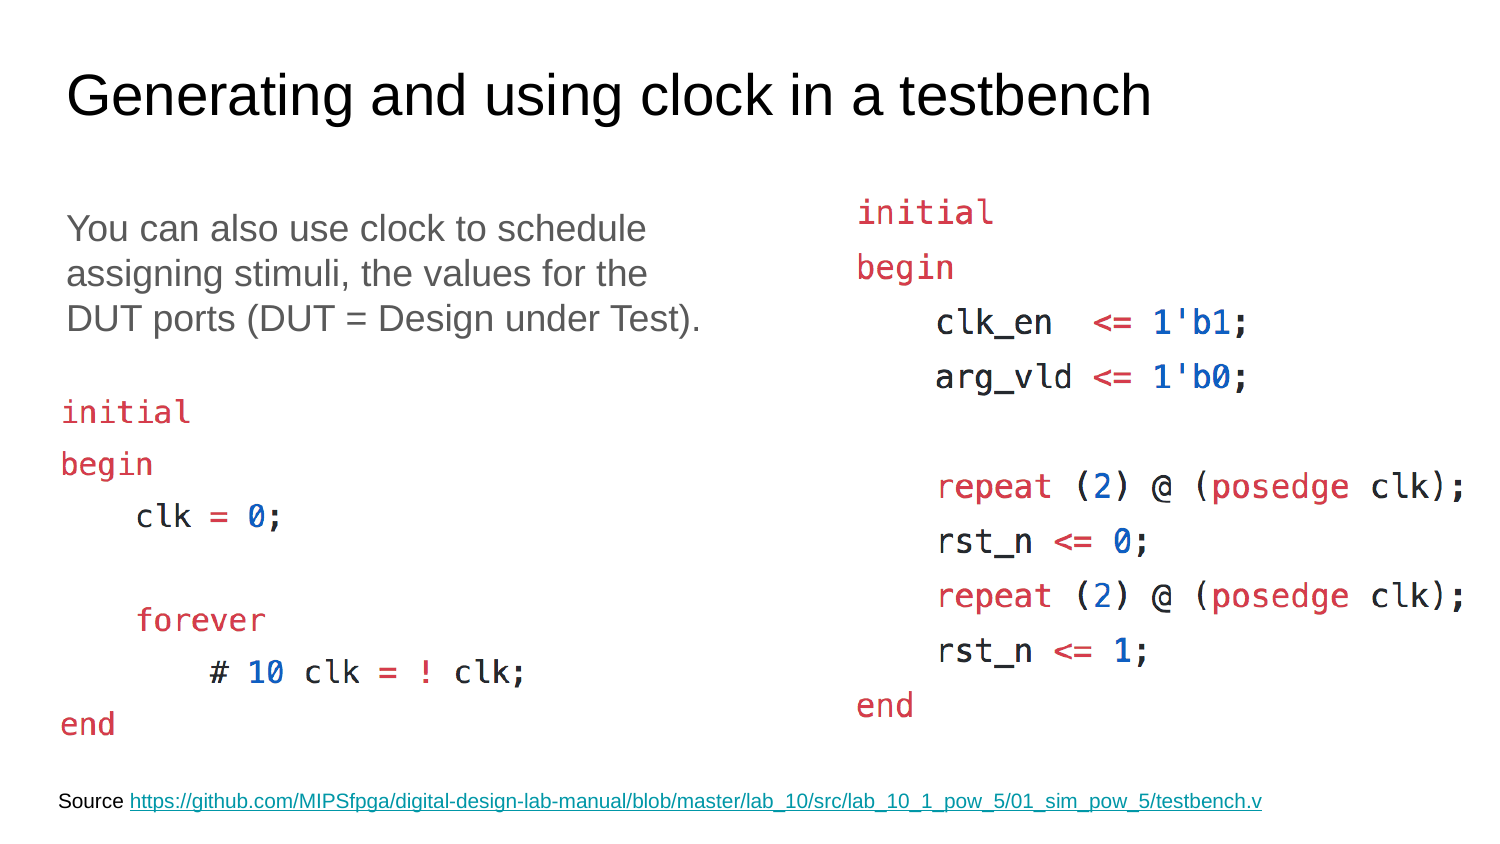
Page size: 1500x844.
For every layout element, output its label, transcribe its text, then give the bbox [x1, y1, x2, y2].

picture [849, 188, 1472, 731]
text_box Source https://github.com/MIPSfpga/digital-design-lab-manual/blob/master/lab_10/src/lab_10_1_pow_5/01_sim_pow_5/testbench.v [43, 772, 1457, 829]
list You can also use clock to schedule assigning stimuli, the values for the DUT ports (DUT = Design under Test). [51, 189, 748, 373]
picture [51, 389, 531, 752]
title Generating and using clock in a testbench [51, 42, 1449, 137]
